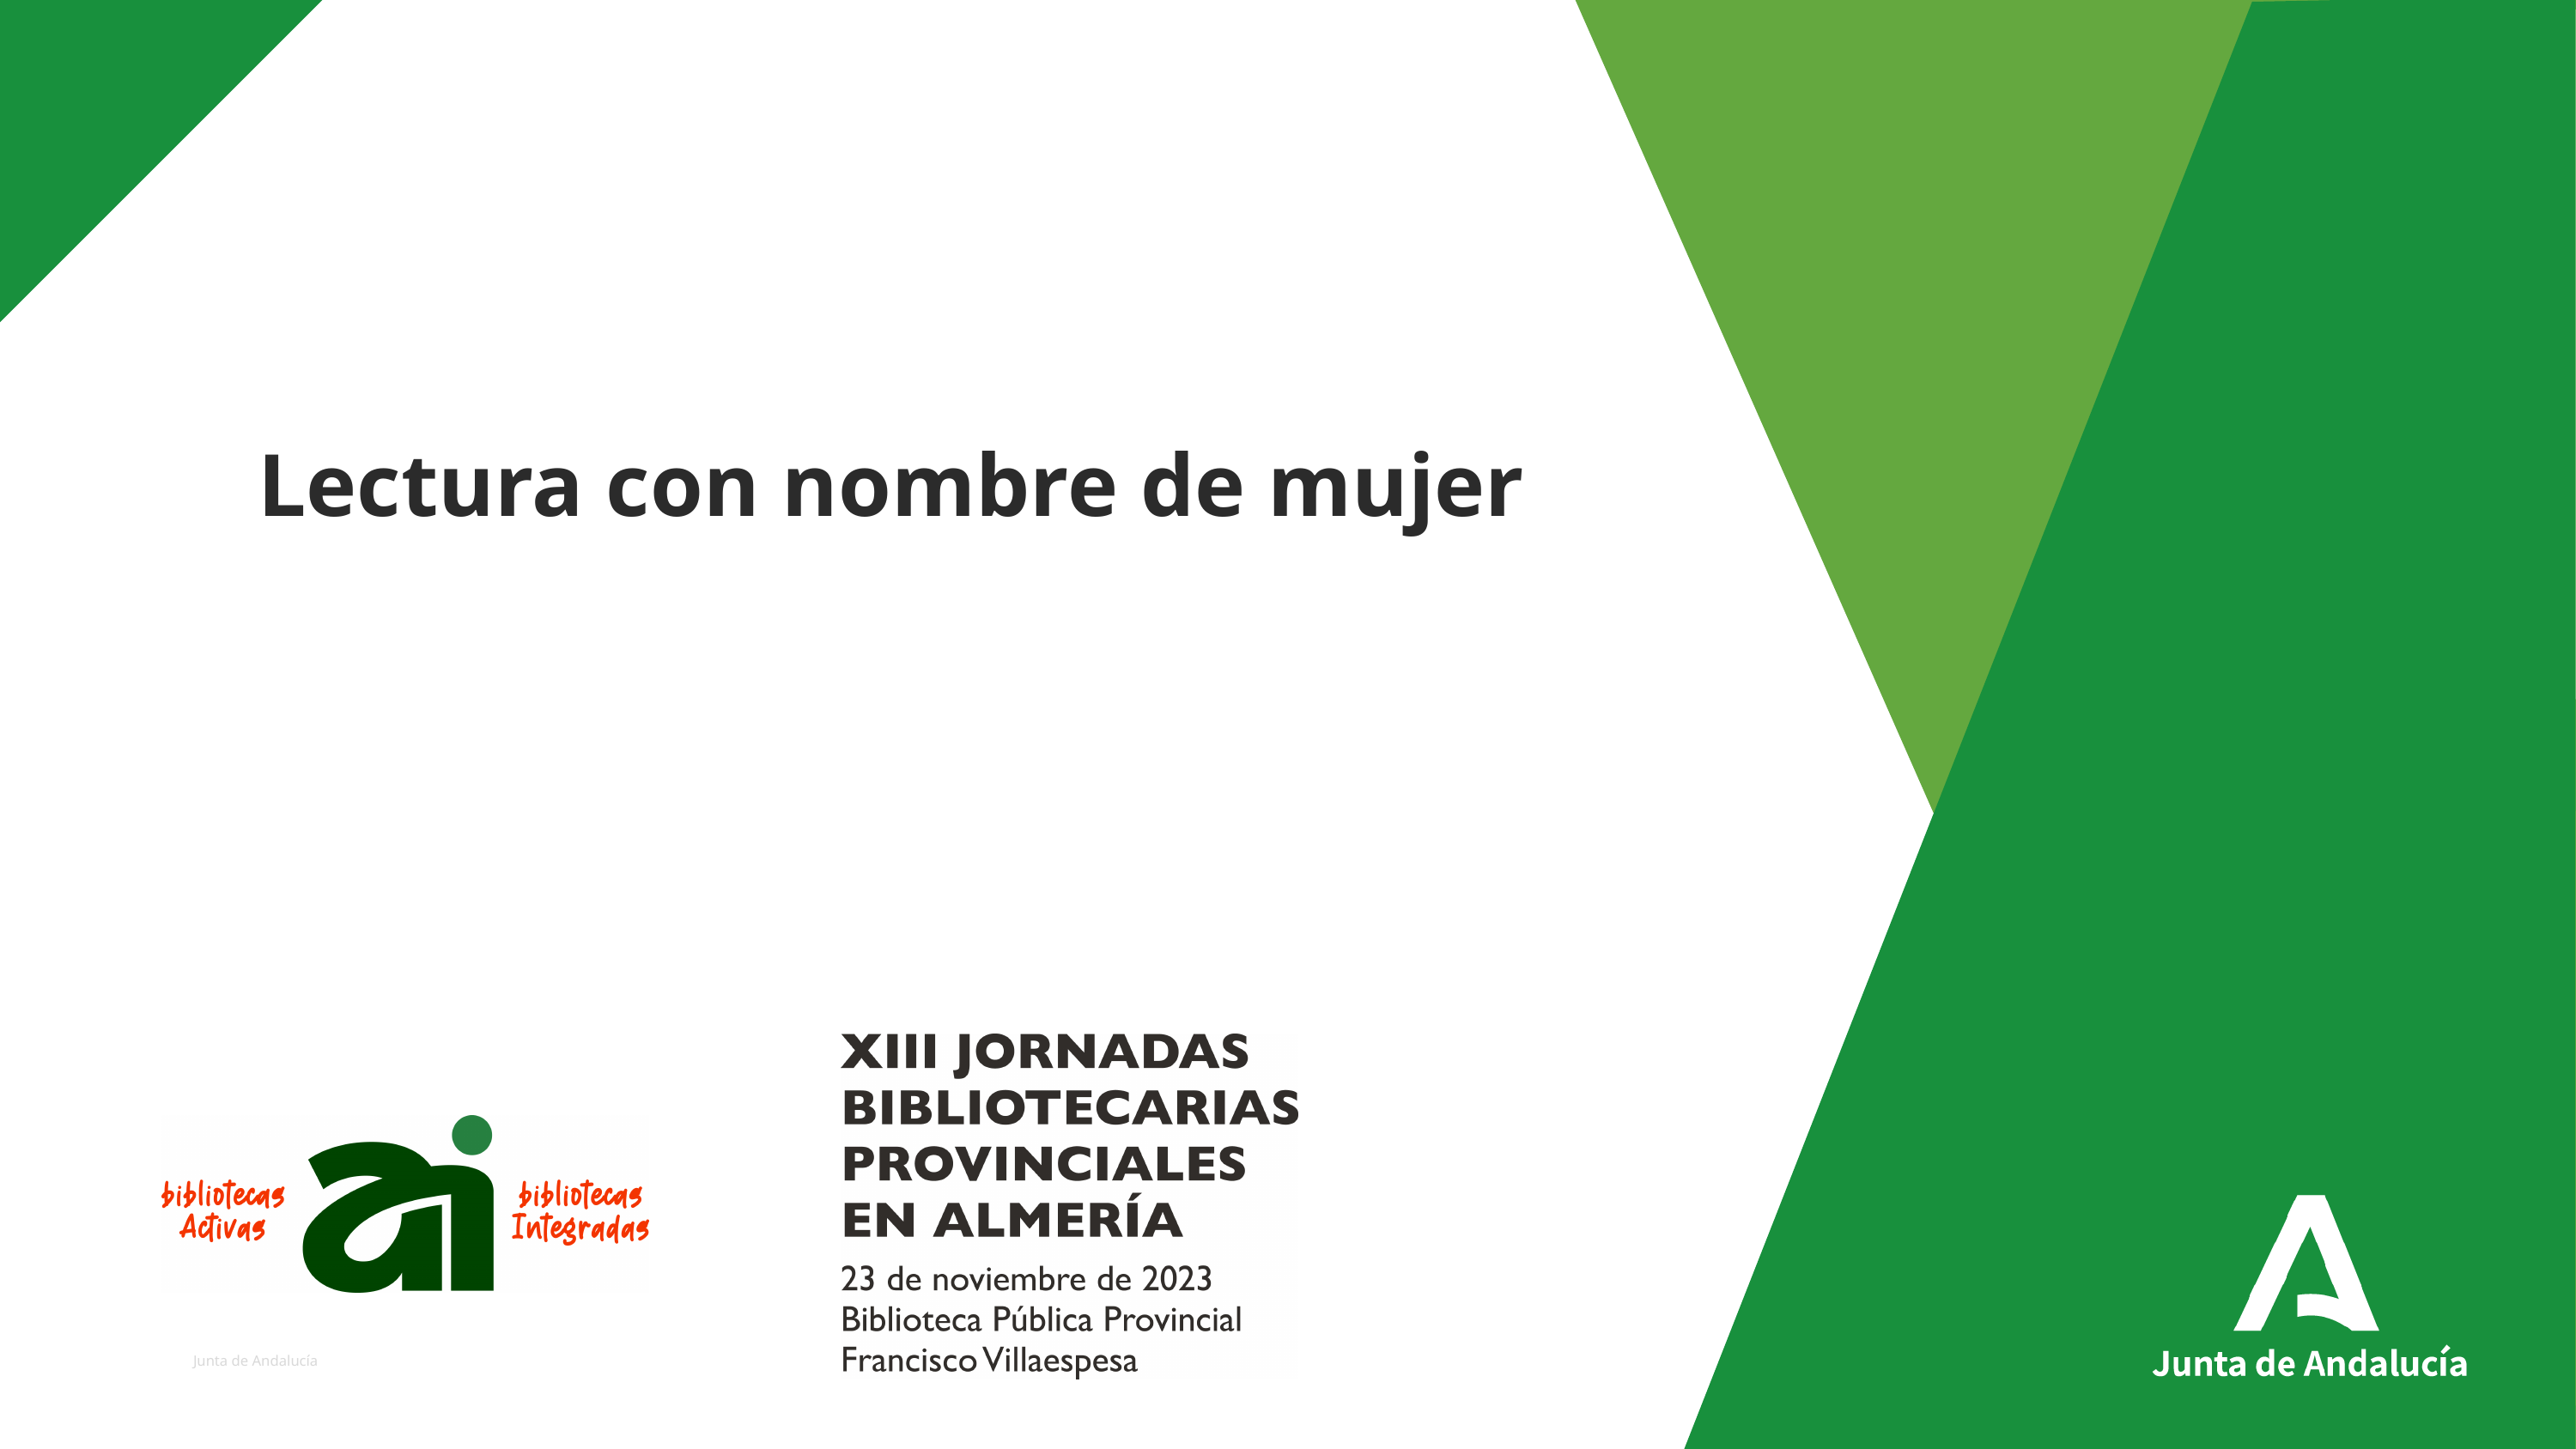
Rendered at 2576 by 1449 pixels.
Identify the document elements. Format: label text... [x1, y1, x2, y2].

picture [841, 1034, 1298, 1379]
text_box Lectura con nombre de mujer [141, 446, 1664, 809]
picture [2137, 1117, 2475, 1449]
text_box [0, 0, 323, 323]
text_box [1575, 0, 2576, 1449]
picture [161, 1115, 649, 1293]
